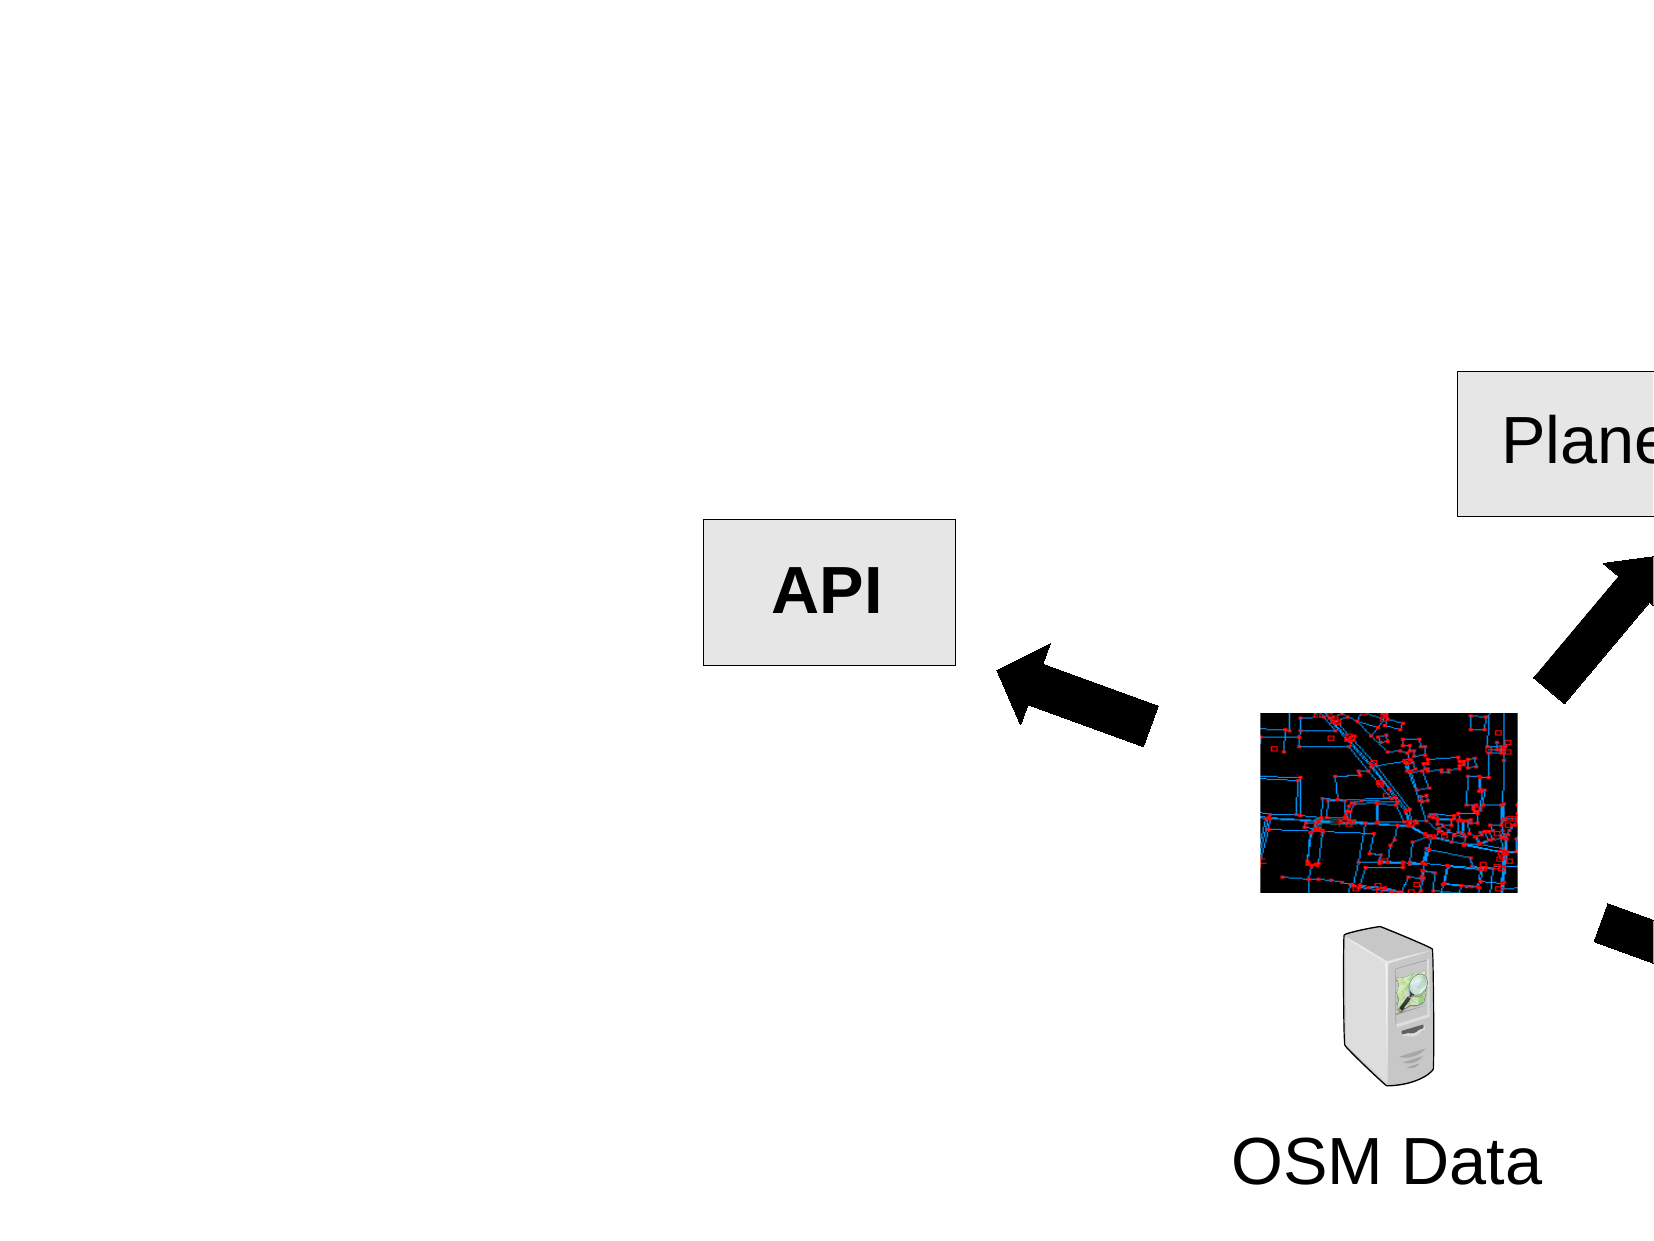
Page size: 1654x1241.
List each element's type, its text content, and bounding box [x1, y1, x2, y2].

list Planet downloads [1487, 402, 1654, 492]
text_box [1457, 371, 1654, 517]
list OSM Data [1200, 1123, 1573, 1241]
text_box [1533, 556, 1654, 704]
text_box [1594, 903, 1654, 964]
list API [735, 553, 919, 642]
text_box [703, 519, 956, 666]
text_box [996, 643, 1159, 747]
picture [1341, 924, 1436, 1088]
picture [1260, 713, 1518, 893]
